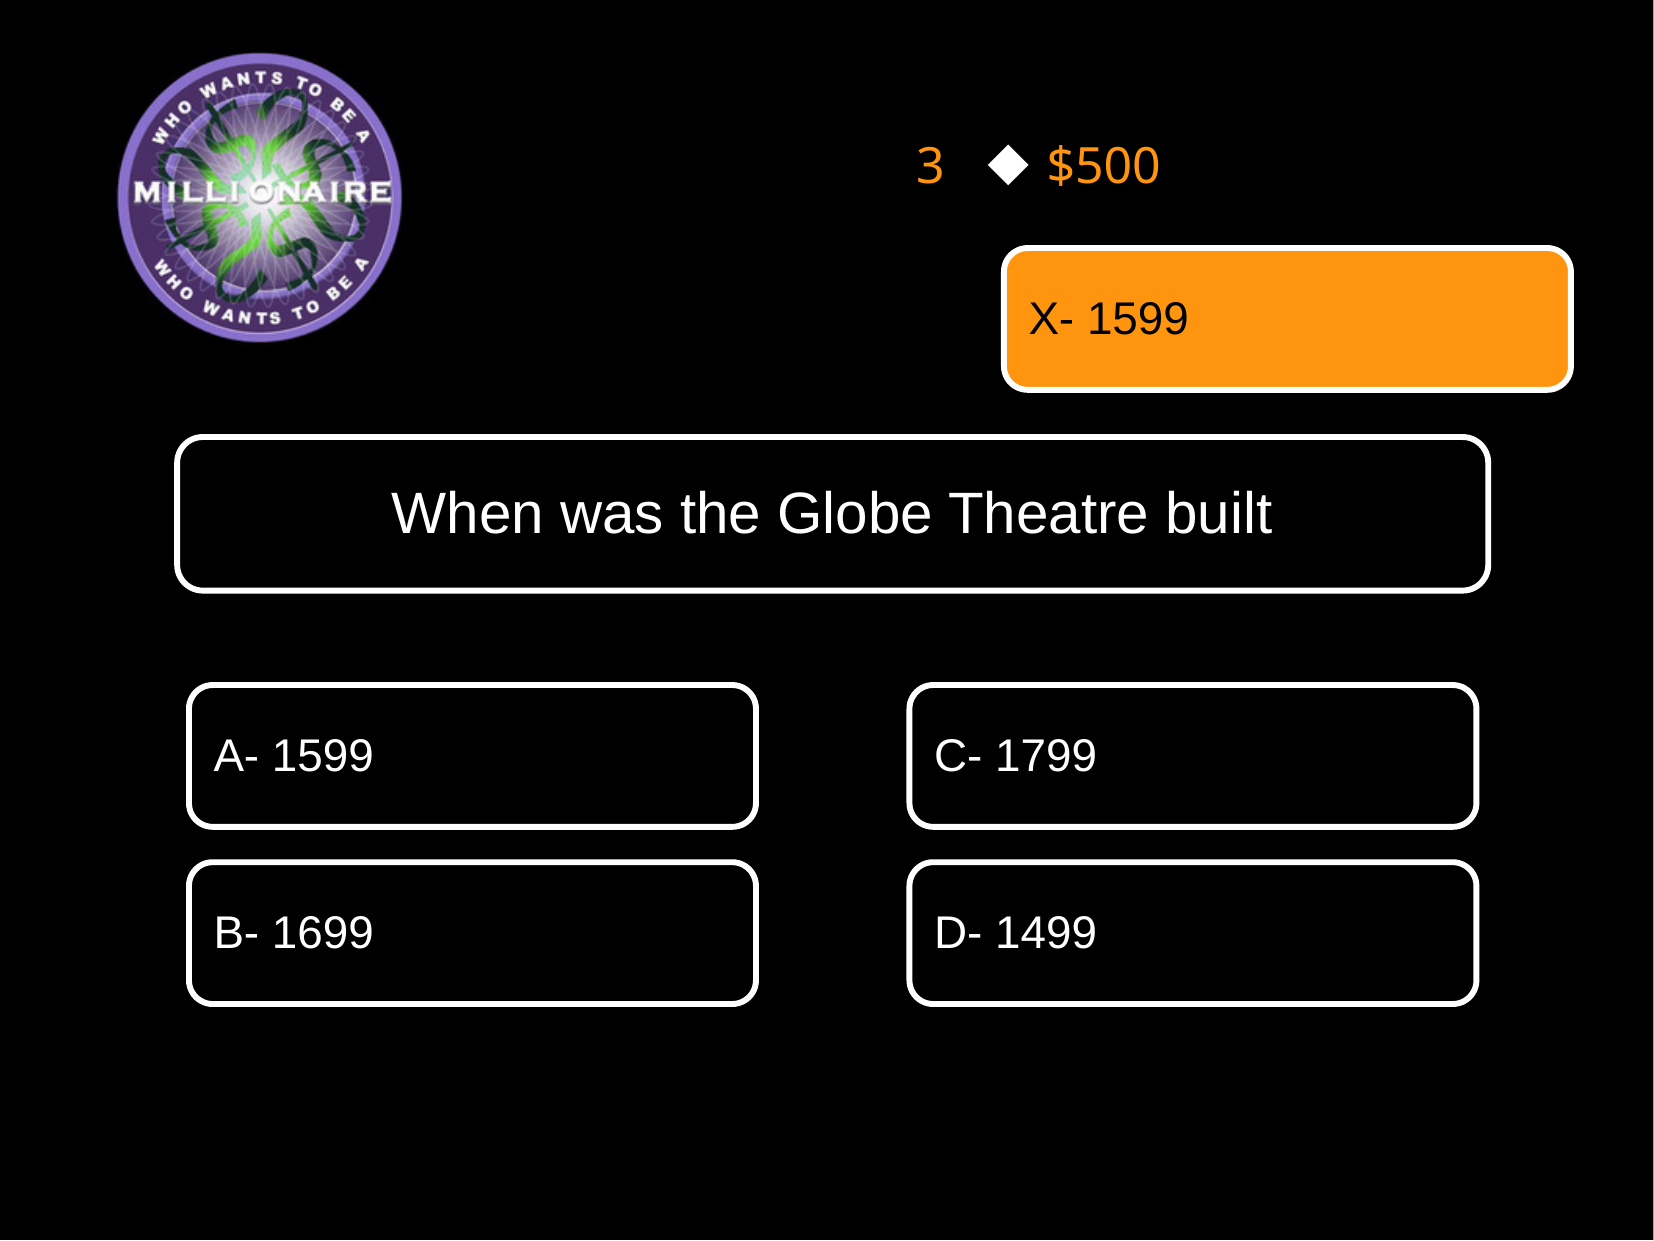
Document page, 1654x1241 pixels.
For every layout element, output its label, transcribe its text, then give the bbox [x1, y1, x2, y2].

text_box C- 1799 [909, 685, 1477, 827]
text_box When was the Globe Theatre built [177, 437, 1489, 591]
picture [59, 41, 477, 355]
text_box D- 1499 [909, 862, 1477, 1004]
text_box 3  $500 [774, 129, 1458, 237]
text_box B- 1699 [188, 862, 756, 1004]
text_box X- 1599 [1003, 248, 1571, 390]
text_box A- 1599 [188, 685, 756, 827]
